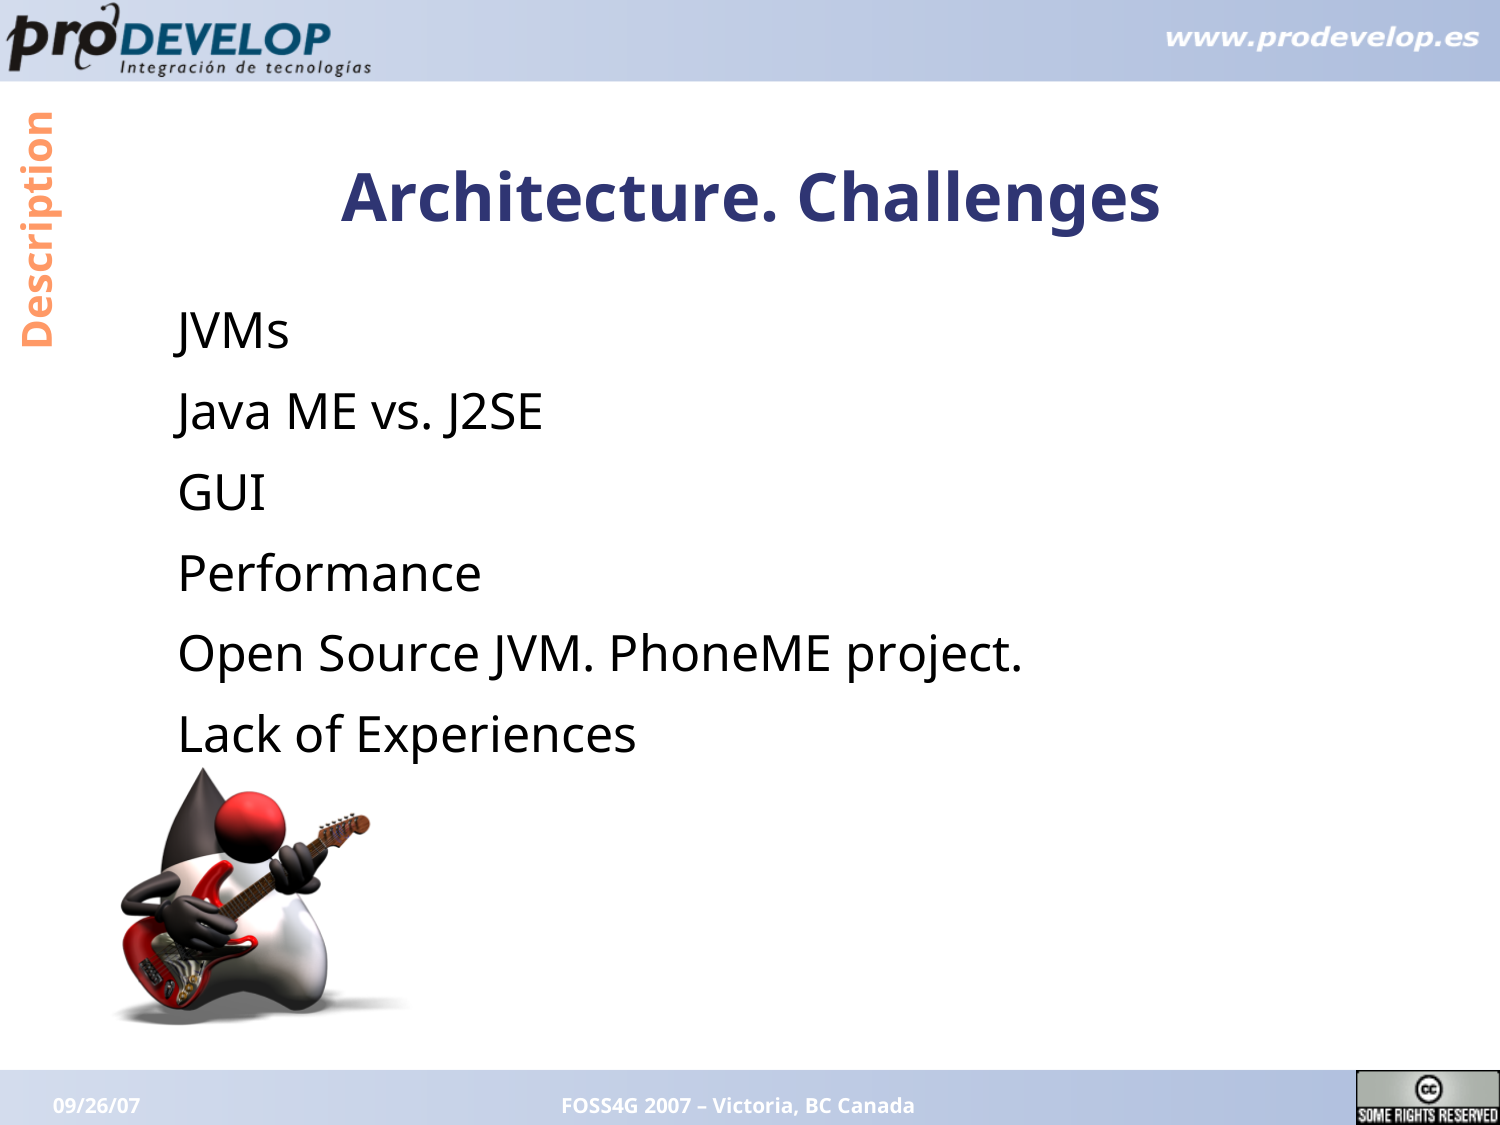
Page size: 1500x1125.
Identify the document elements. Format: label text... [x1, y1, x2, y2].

list JVMs Java ME vs. J2SE GUI Performance Open Source JVM. PhoneME project. Lack of Experiences [177, 295, 1418, 739]
title Architecture. Challenges [76, 101, 1427, 290]
title Description [0, 76, 71, 384]
picture [0, 0, 1500, 1125]
